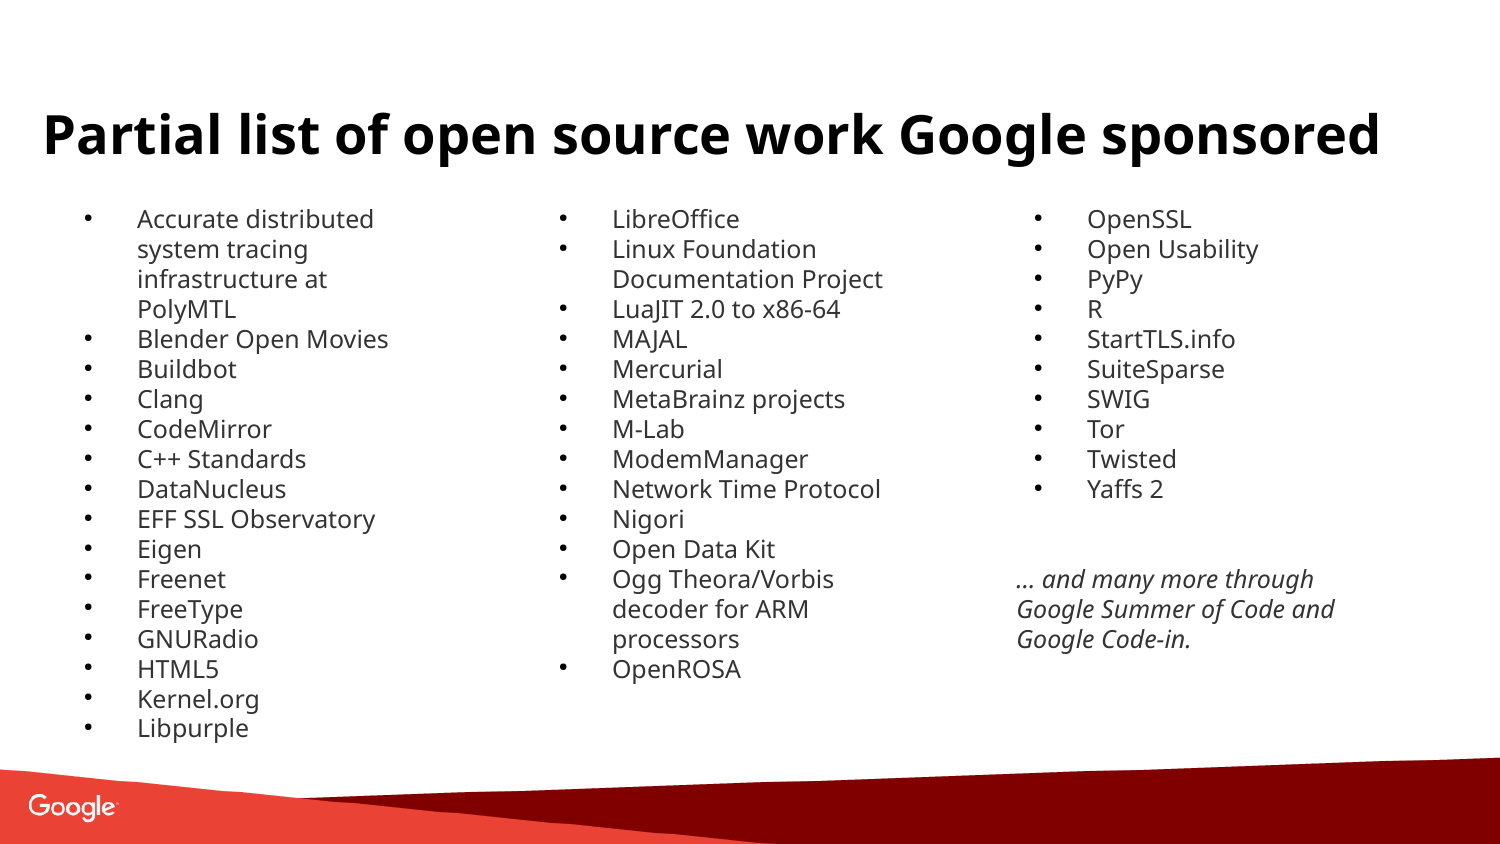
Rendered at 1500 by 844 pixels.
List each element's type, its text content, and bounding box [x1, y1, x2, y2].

list Accurate distributed system tracing infrastructure at PolyMTL Blender Open Movies Buildbot Clang CodeMirror C++ Standards DataNucleus EFF SSL Observatory Eigen Freenet FreeType GNURadio HTML5 Kernel.org Libpurple [51, 189, 434, 750]
text_box Partial list of open source work Google sponsored [27, 85, 1478, 210]
list LibreOffice Linux Foundation Documentation Project LuaJIT 2.0 to x86-64 MAJAL Mercurial MetaBrainz projects M-Lab ModemManager Network Time Protocol Nigori Open Data Kit Ogg Theora/Vorbis decoder for ARM processors OpenROSA [526, 189, 909, 750]
list OpenSSL Open Usability PyPy R StartTLS.info SuiteSparse SWIG Tor Twisted Yaffs 2 … and many more through Google Summer of Code and Google Code-in. [1001, 189, 1384, 750]
picture [0, 0, 1500, 844]
